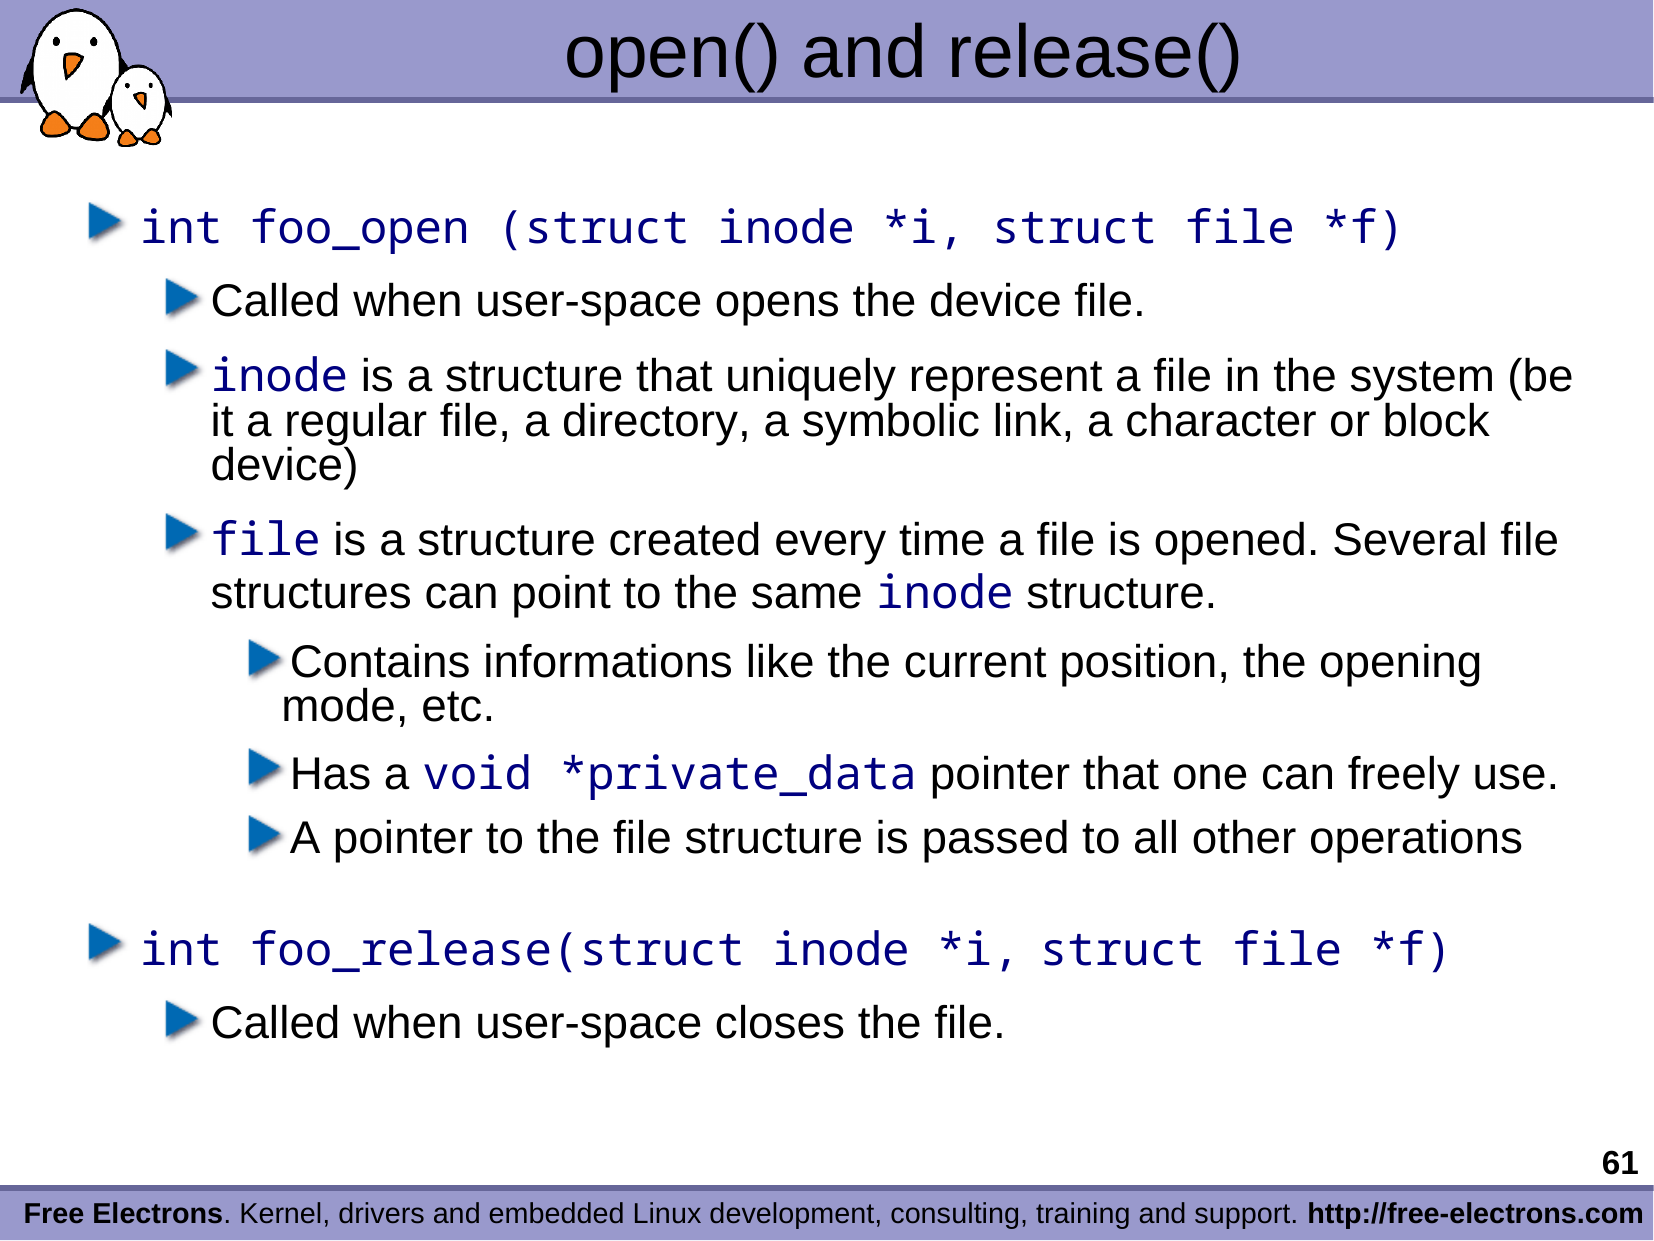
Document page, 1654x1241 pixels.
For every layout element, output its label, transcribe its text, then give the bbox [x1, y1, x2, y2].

title open() and release() [178, 4, 1631, 98]
picture [20, 8, 172, 147]
list int foo_open (struct inode *i, struct file *f) Called when user-space opens the device file. inode is a structure that uniquely represent a file in the system (be it a regular file, a directory, a symbolic link, a character or block device) file is a structure created every time a file is opened. Several file structures can point to the same inode structure. Contains informations like the current position, the opening mode, etc. Has a void *private_data pointer that one can freely use. A pointer to the file structure is passed to all other operations int foo_release(struct inode *i, struct file *f) Called when user-space closes the file. [68, 201, 1592, 1118]
